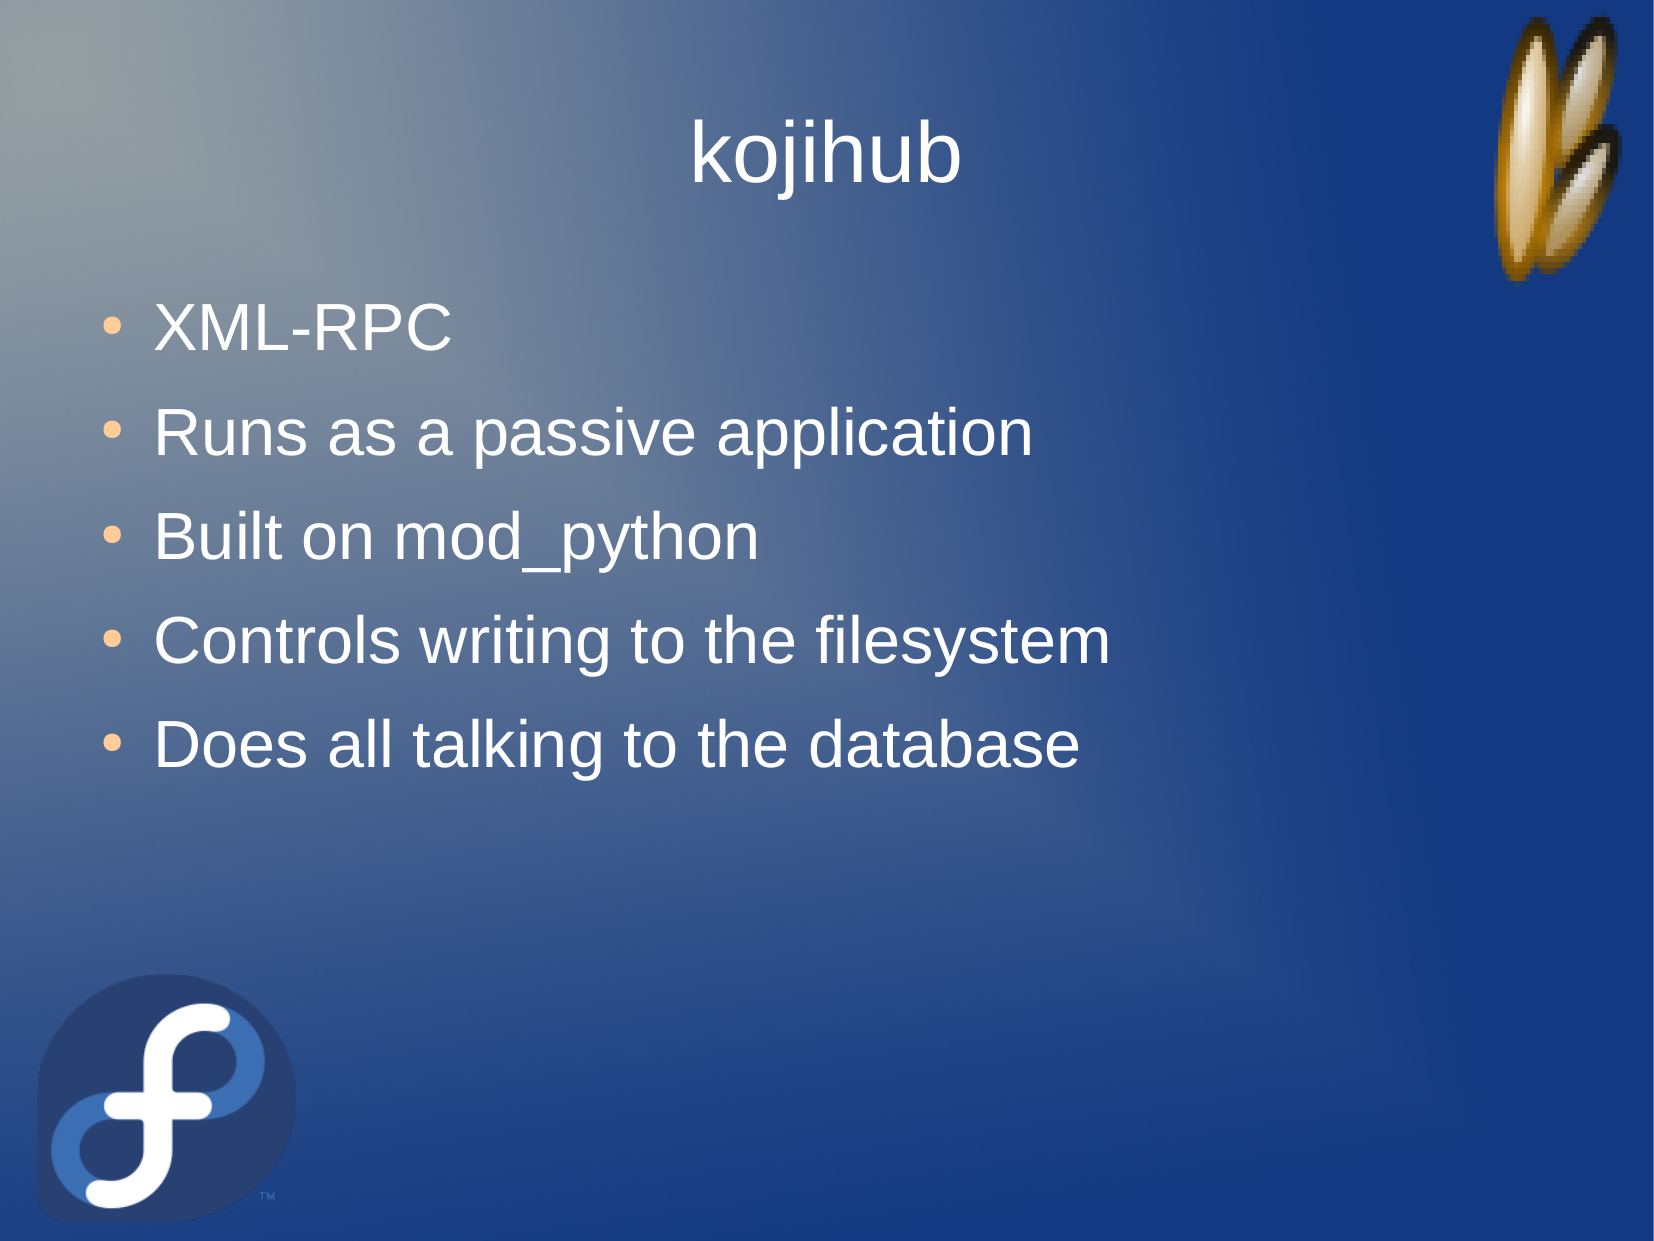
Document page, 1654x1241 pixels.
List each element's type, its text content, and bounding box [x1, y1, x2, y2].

title kojihub [82, 49, 1571, 257]
picture [0, 0, 1654, 1241]
list XML-RPC Runs as a passive application Built on mod_python Controls writing to the filesystem Does all talking to the database [82, 290, 1571, 1109]
